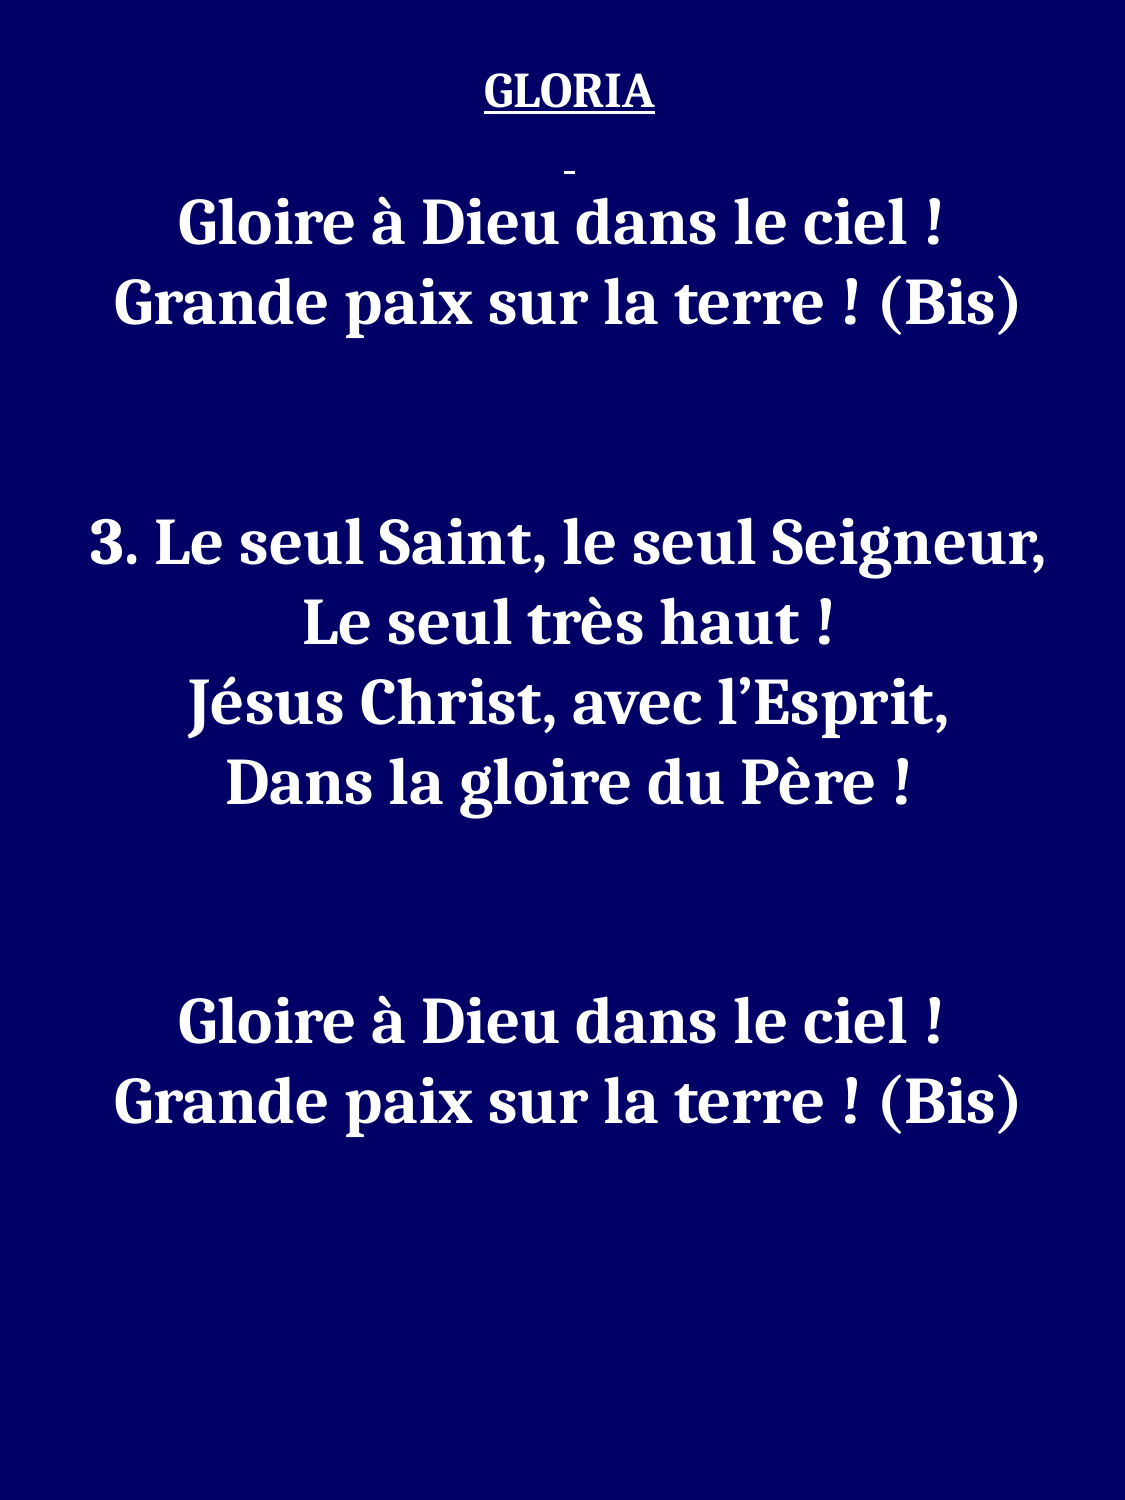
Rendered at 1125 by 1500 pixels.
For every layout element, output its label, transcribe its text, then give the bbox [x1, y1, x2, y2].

text_box GLORIA Gloire à Dieu dans le ciel ! Grande paix sur la terre ! (Bis) 3. Le seul Saint, le seul Seigneur, Le seul très haut ! Jésus Christ, avec l’Esprit, Dans la gloire du Père ! Gloire à Dieu dans le ciel ! Grande paix sur la terre ! (Bis) [0, 50, 1125, 1284]
